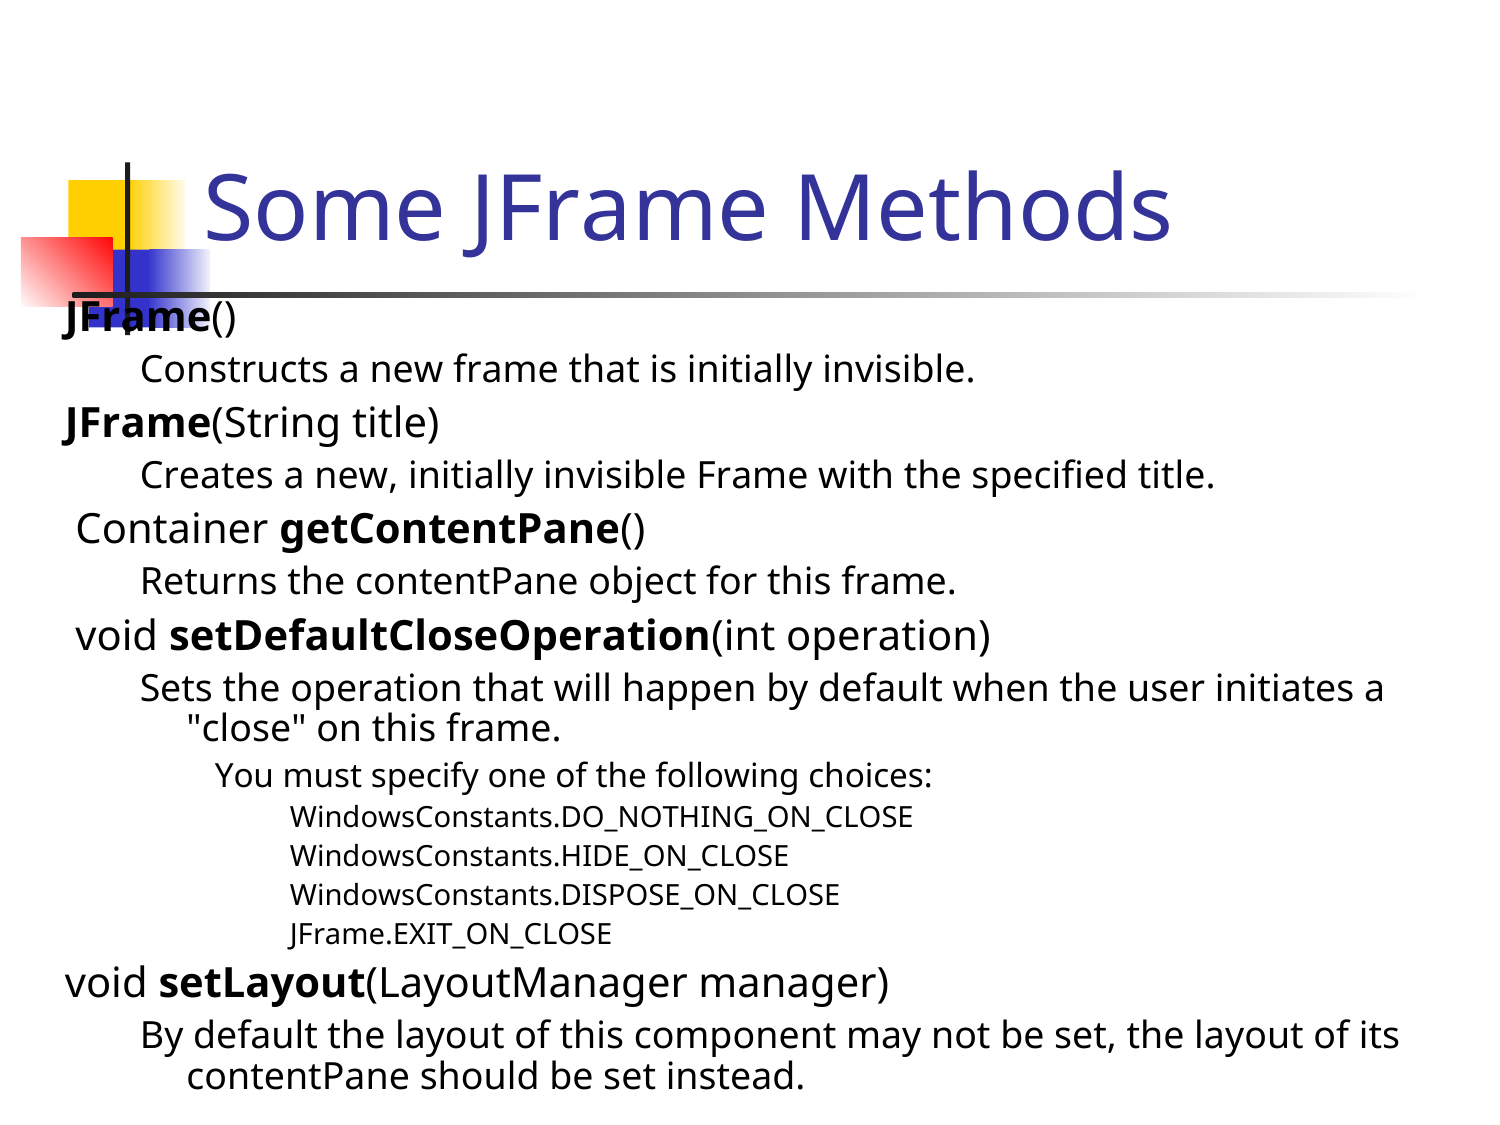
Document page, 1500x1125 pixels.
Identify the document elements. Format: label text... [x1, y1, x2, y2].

title Some JFrame Methods [188, 35, 1468, 276]
list JFrame() Constructs a new frame that is initially invisible. JFrame(String title) Creates a new, initially invisible Frame with the specified title. Container getContentPane() Returns the contentPane object for this frame. void setDefaultCloseOperation(int operation) Sets the operation that will happen by default when the user initiates a "close" on this frame. You must specify one of the following choices: WindowsConstants.DO_NOTHING_ON_CLOSE WindowsConstants.HIDE_ON_CLOSE WindowsConstants.DISPOSE_ON_CLOSE JFrame.EXIT_ON_CLOSE void setLayout(LayoutManager manager) By default the layout of this component may not be set, the layout of its contentPane should be set instead. [49, 287, 1500, 1101]
